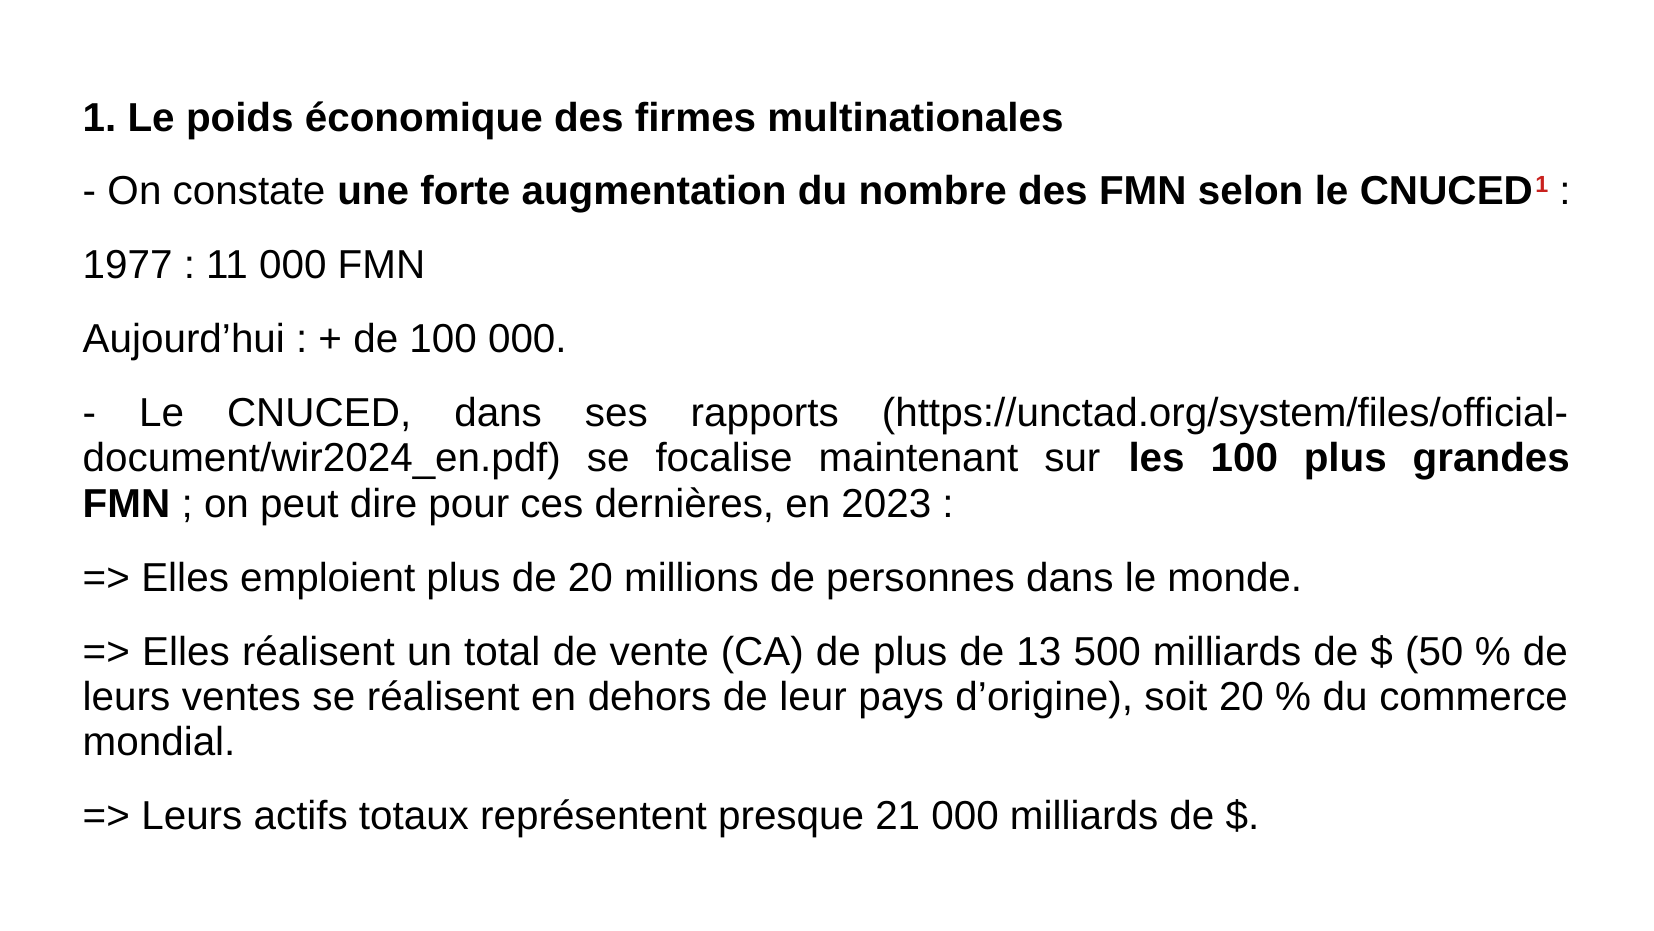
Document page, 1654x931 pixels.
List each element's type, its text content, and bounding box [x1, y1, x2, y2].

list 1. Le poids économique des firmes multinationales - On constate une forte augmentation du nombre des FMN selon le CNUCED1 : 1977 : 11 000 FMN Aujourd’hui : + de 100 000. - Le CNUCED, dans ses rapports (https://unctad.org/system/files/official-document/wir2024_en.pdf) se focalise maintenant sur les 100 plus grandes FMN ; on peut dire pour ces dernières, en 2023 : => Elles emploient plus de 20 millions de personnes dans le monde. => Elles réalisent un total de vente (CA) de plus de 13 500 milliards de $ (50 % de leurs ventes se réalisent en dehors de leur pays d’origine), soit 20 % du commerce mondial. => Leurs actifs totaux représentent presque 21 000 milliards de $. [82, 94, 1571, 886]
